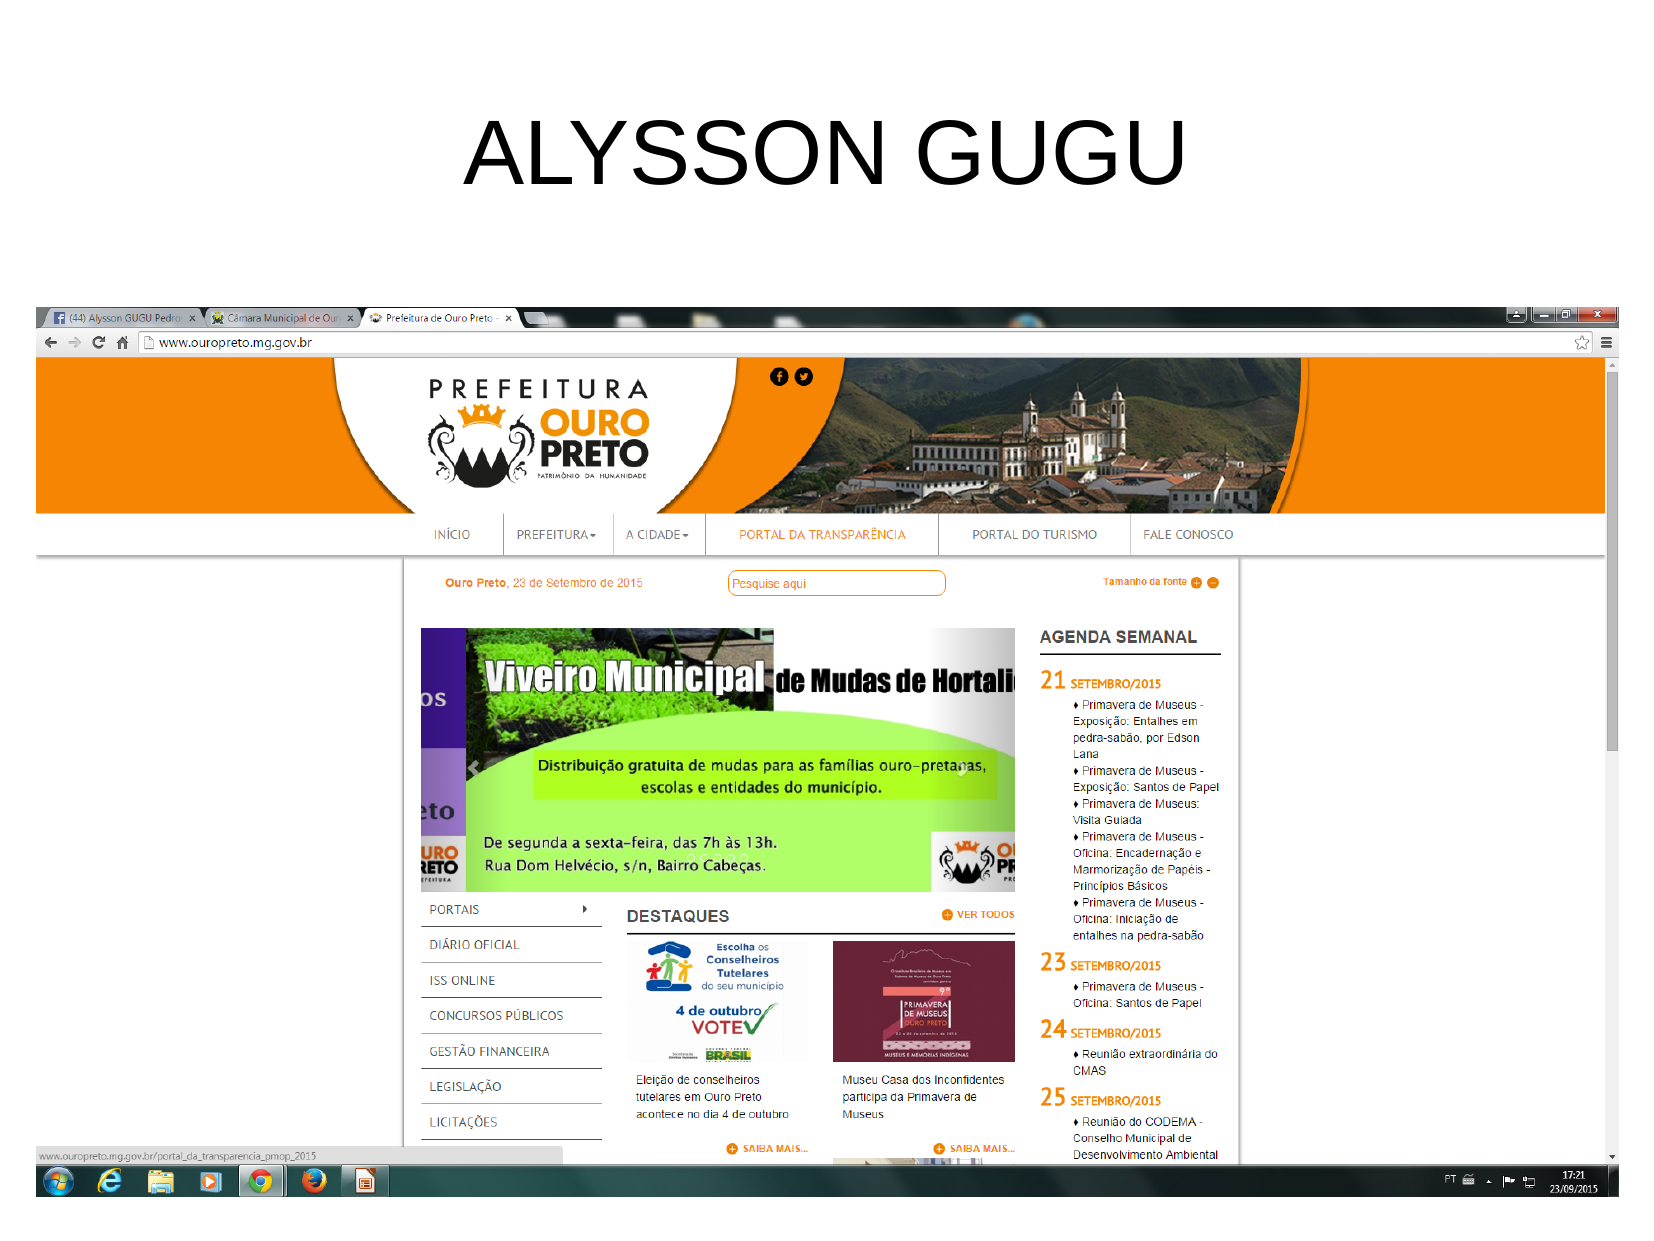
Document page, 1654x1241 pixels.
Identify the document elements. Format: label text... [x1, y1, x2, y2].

title ALYSSON GUGU [82, 49, 1571, 257]
picture [36, 307, 1619, 1197]
